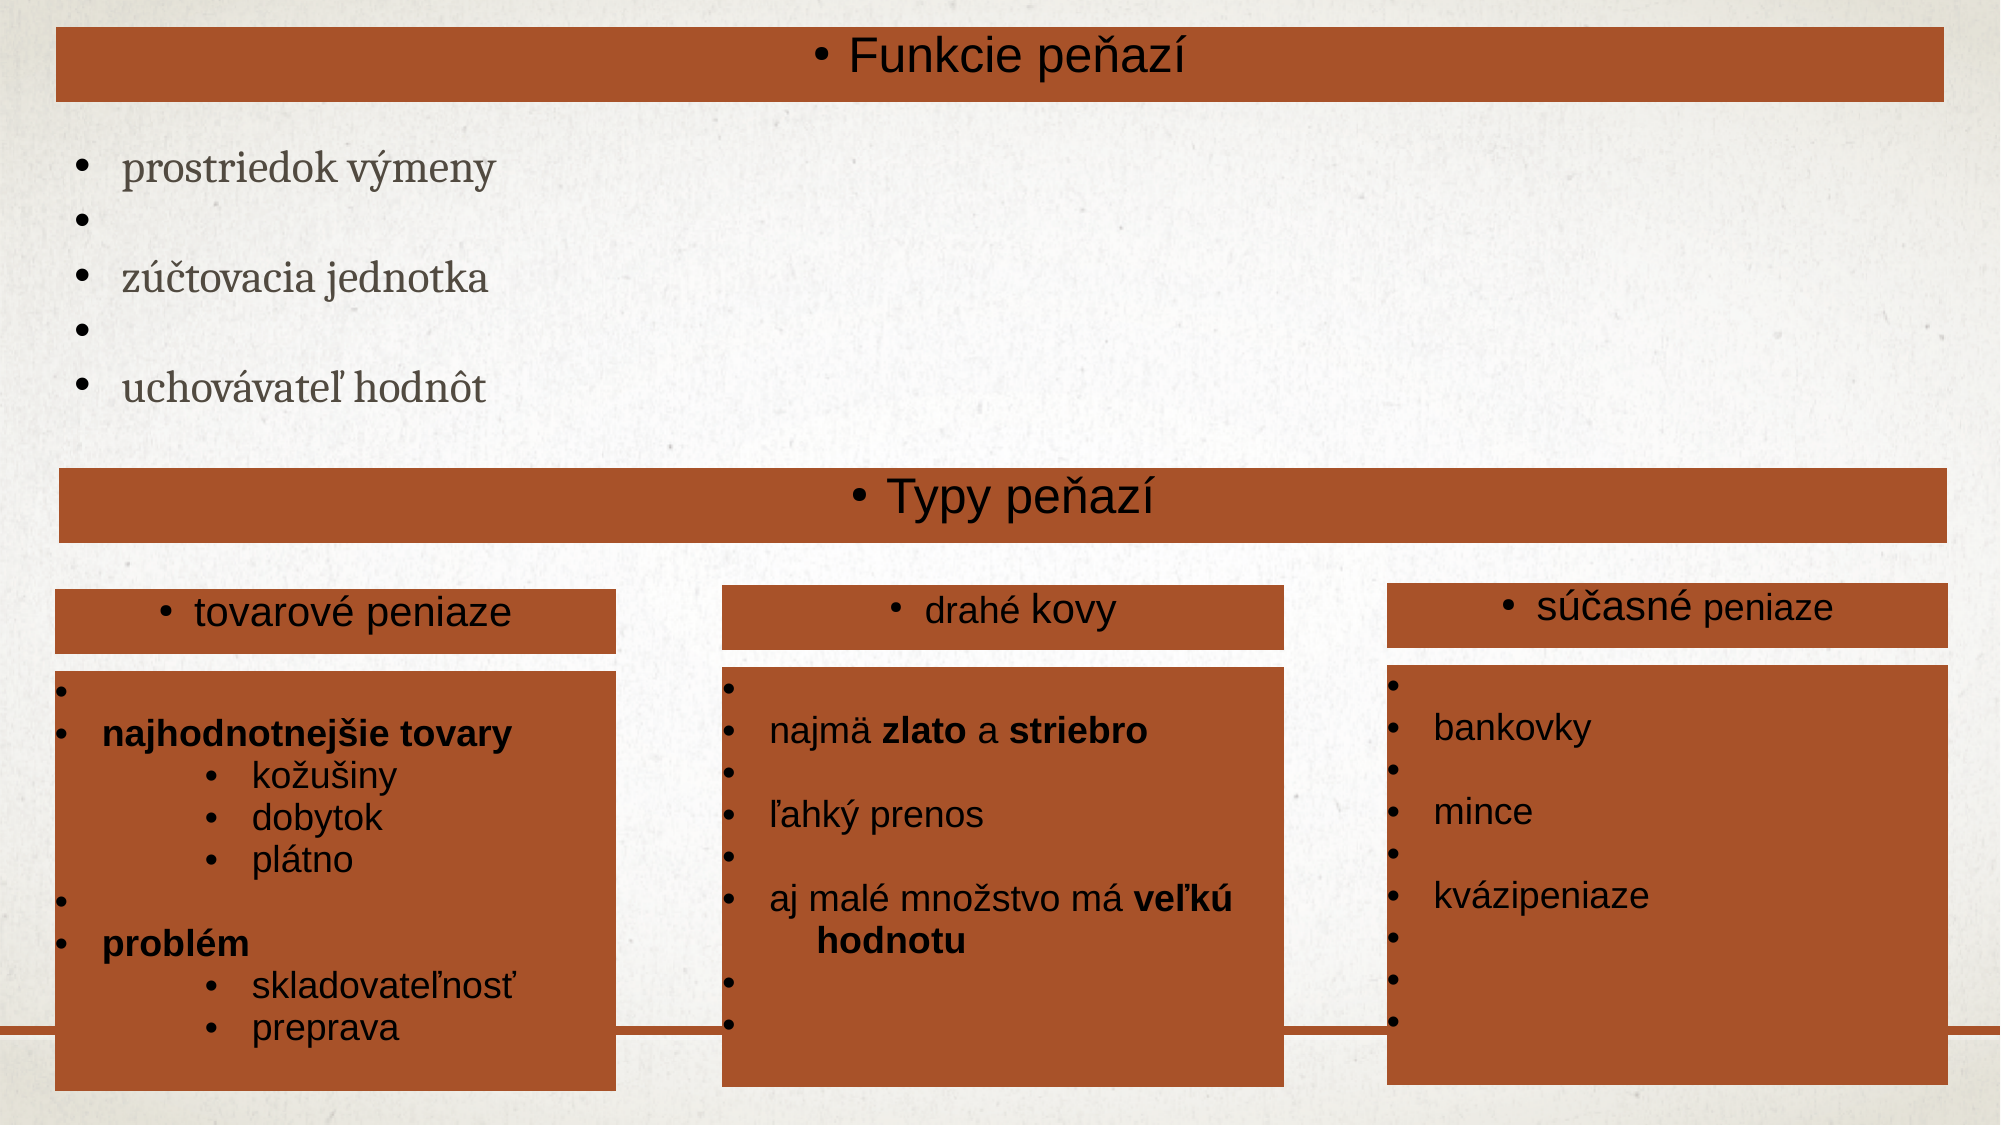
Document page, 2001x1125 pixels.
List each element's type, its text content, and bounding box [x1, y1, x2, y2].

table_header bankovky mince kvázipeniaze [1387, 665, 1948, 1085]
table_header tovarové peniaze [55, 589, 616, 654]
table_header drahé kovy [722, 585, 1284, 650]
table_header súčasné peniaze [1387, 583, 1948, 648]
text_box prostriedok výmeny zúčtovacia jednotka uchovávateľ hodnôt [59, 129, 1374, 423]
table_header najmä zlato a striebro ľahký prenos aj malé množstvo má veľkú hodnotu [722, 667, 1284, 1087]
table_header Funkcie peňazí [56, 27, 1944, 102]
table_header najhodnotnejšie tovary kožušiny dobytok plátno problém skladovateľnosť preprava [55, 671, 616, 1091]
table_header Typy peňazí [59, 468, 1947, 543]
